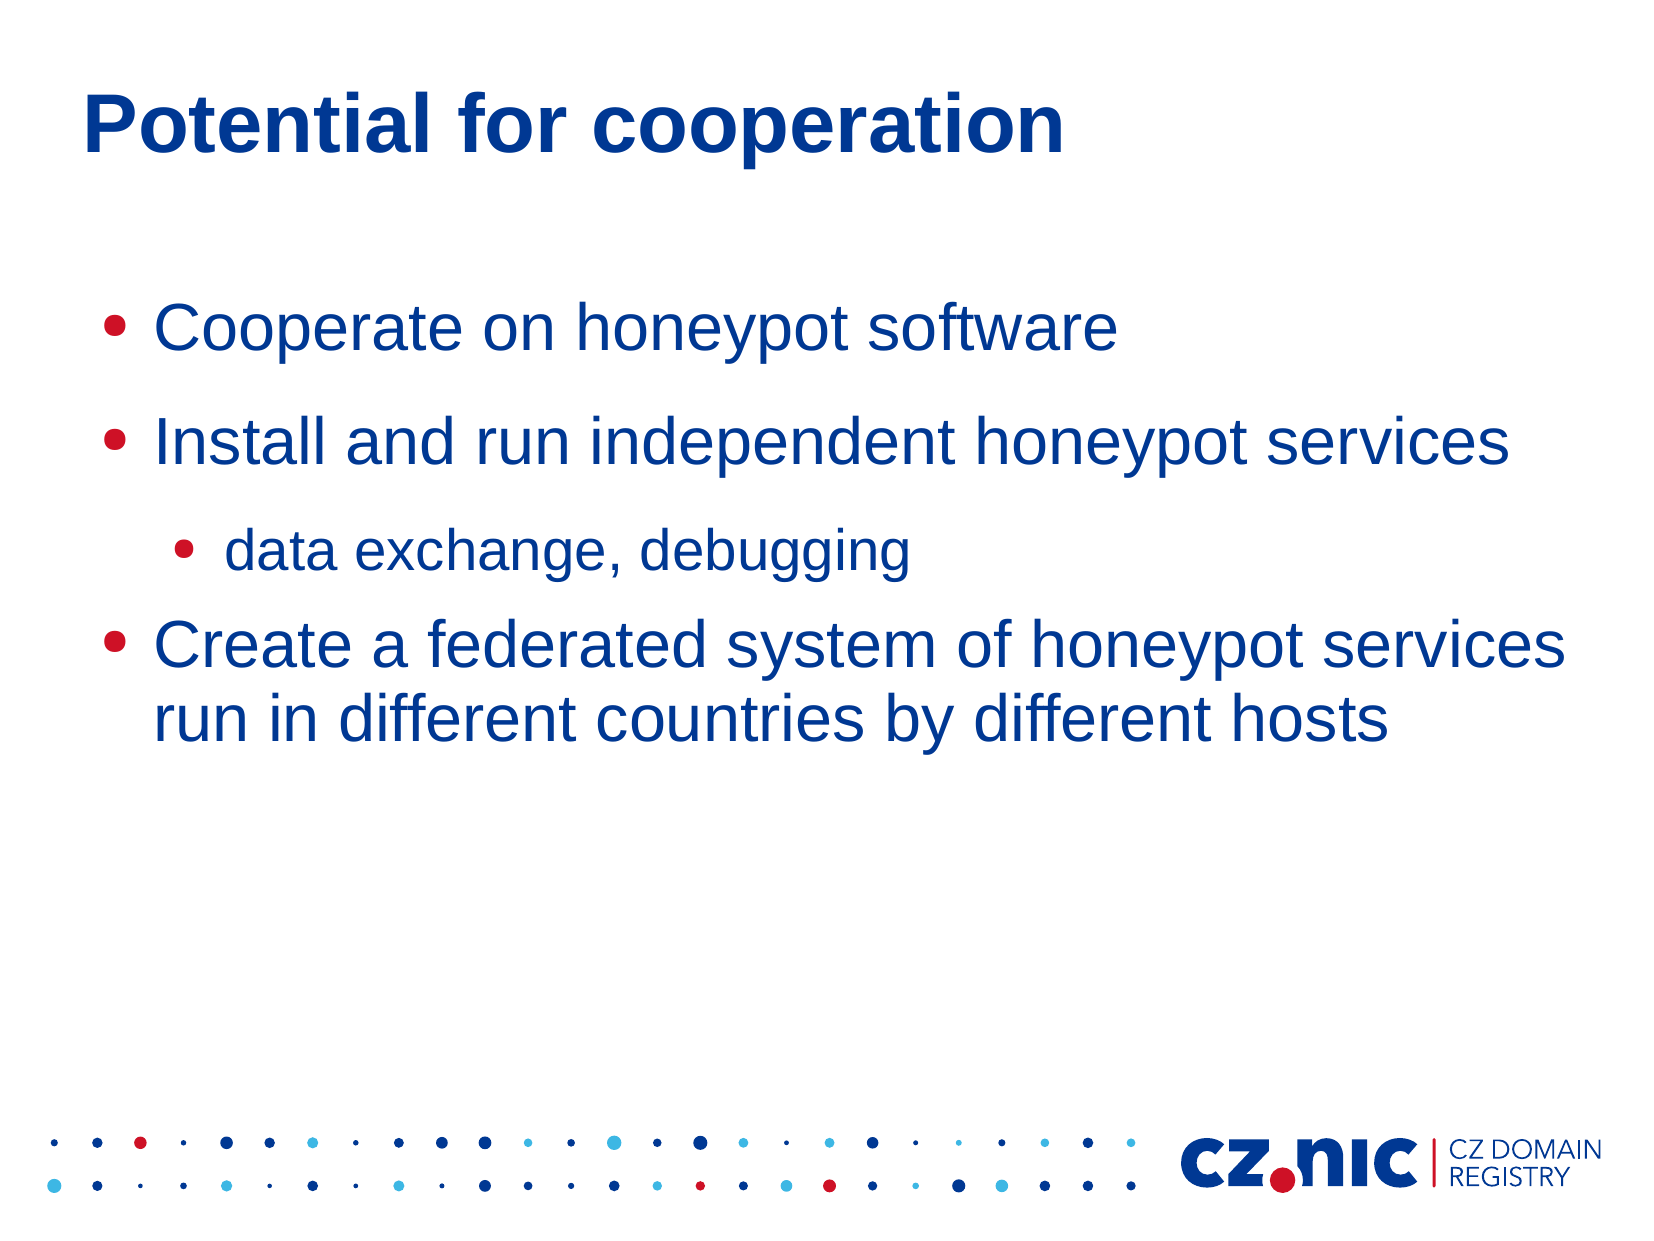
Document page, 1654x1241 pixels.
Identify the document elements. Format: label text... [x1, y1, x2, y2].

title Potential for cooperation [82, 70, 1571, 178]
list Cooperate on honeypot software Install and run independent honeypot services data exchange, debugging Create a federated system of honeypot services run in different countries by different hosts [82, 290, 1571, 1010]
